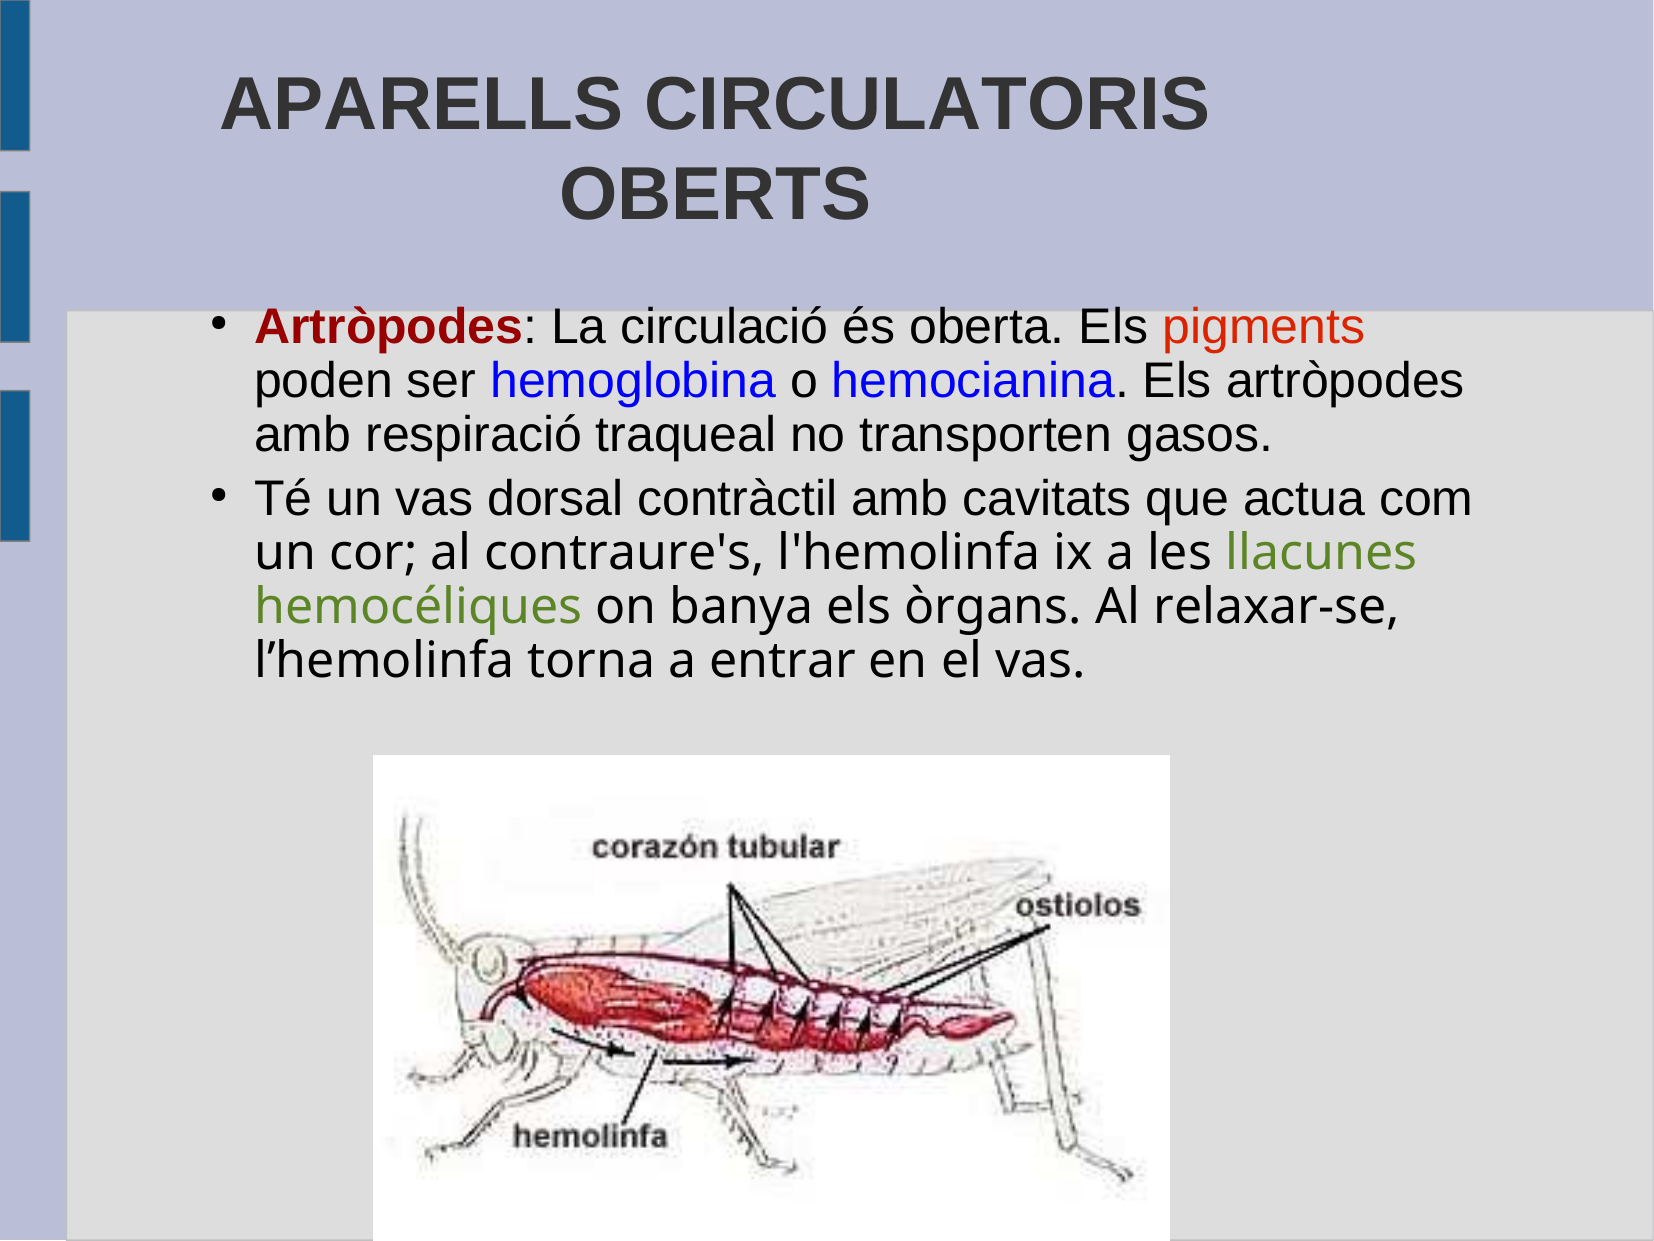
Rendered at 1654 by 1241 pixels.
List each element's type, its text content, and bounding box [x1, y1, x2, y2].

text_box APARELLS CIRCULATORIS OBERTS [39, 36, 1392, 253]
picture [373, 755, 1170, 1241]
text_box Artròpodes: La circulació és oberta. Els pigments poden ser hemoglobina o hemocianina. Els artròpodes amb respiració traqueal no transporten gasos. Té un vas dorsal contràctil amb cavitats que actua com un cor; al contraure's, l'hemolinfa ix a les llacunes hemocéliques on banya els òrgans. Al relaxar-se, l’hemolinfa torna a entrar en el vas. [165, 292, 1501, 733]
